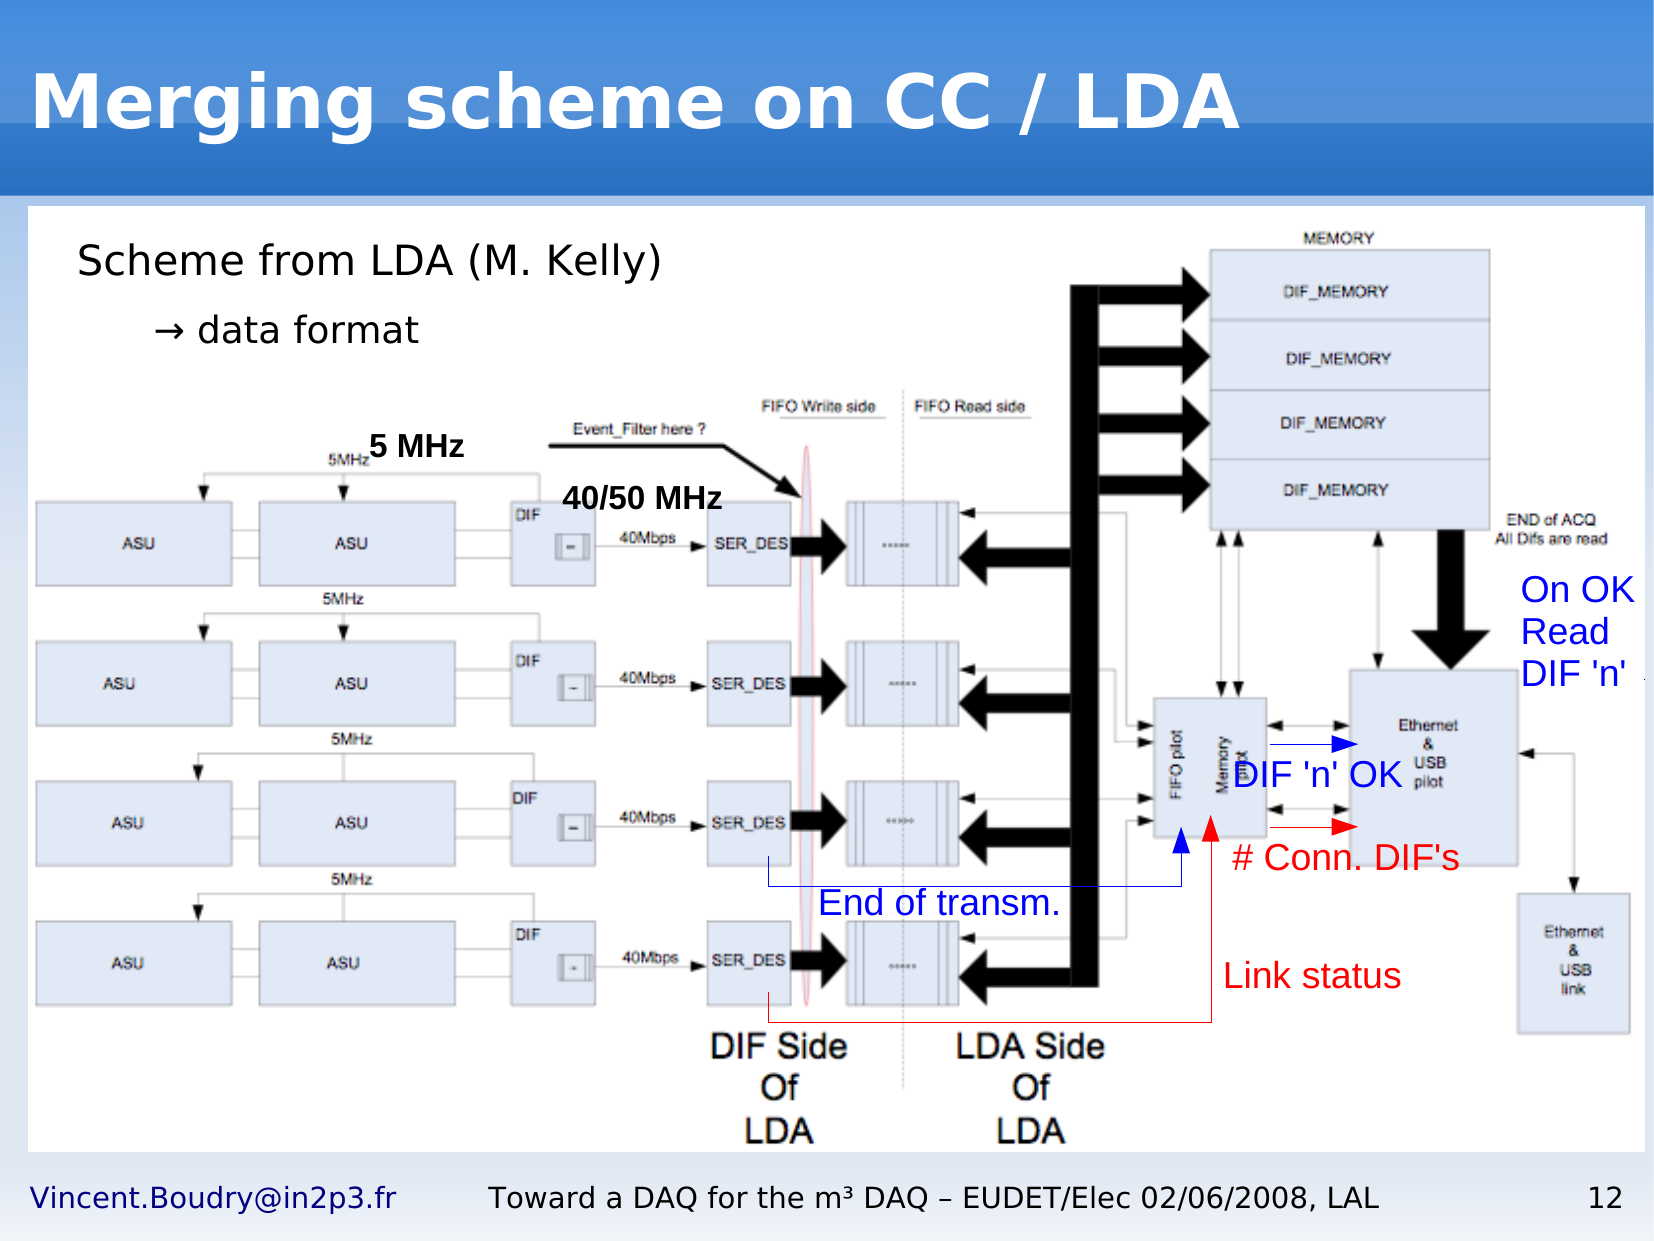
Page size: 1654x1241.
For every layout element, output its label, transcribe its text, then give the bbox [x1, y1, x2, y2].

text_box End of transm. [803, 874, 1078, 931]
list Scheme from LDA (M. Kelly) → data format [59, 236, 1595, 1137]
text_box On OK Read DIF 'n' [1505, 561, 1651, 702]
text_box DIF 'n' OK [1217, 746, 1419, 804]
title Merging scheme on CC / LDA [29, 7, 1654, 200]
text_box Link status [1208, 947, 1418, 1004]
text_box 40/50 MHz [547, 472, 739, 525]
picture [0, 0, 1654, 1241]
text_box 5 MHz [354, 420, 480, 473]
text_box # Conn. DIF's [1217, 829, 1477, 886]
